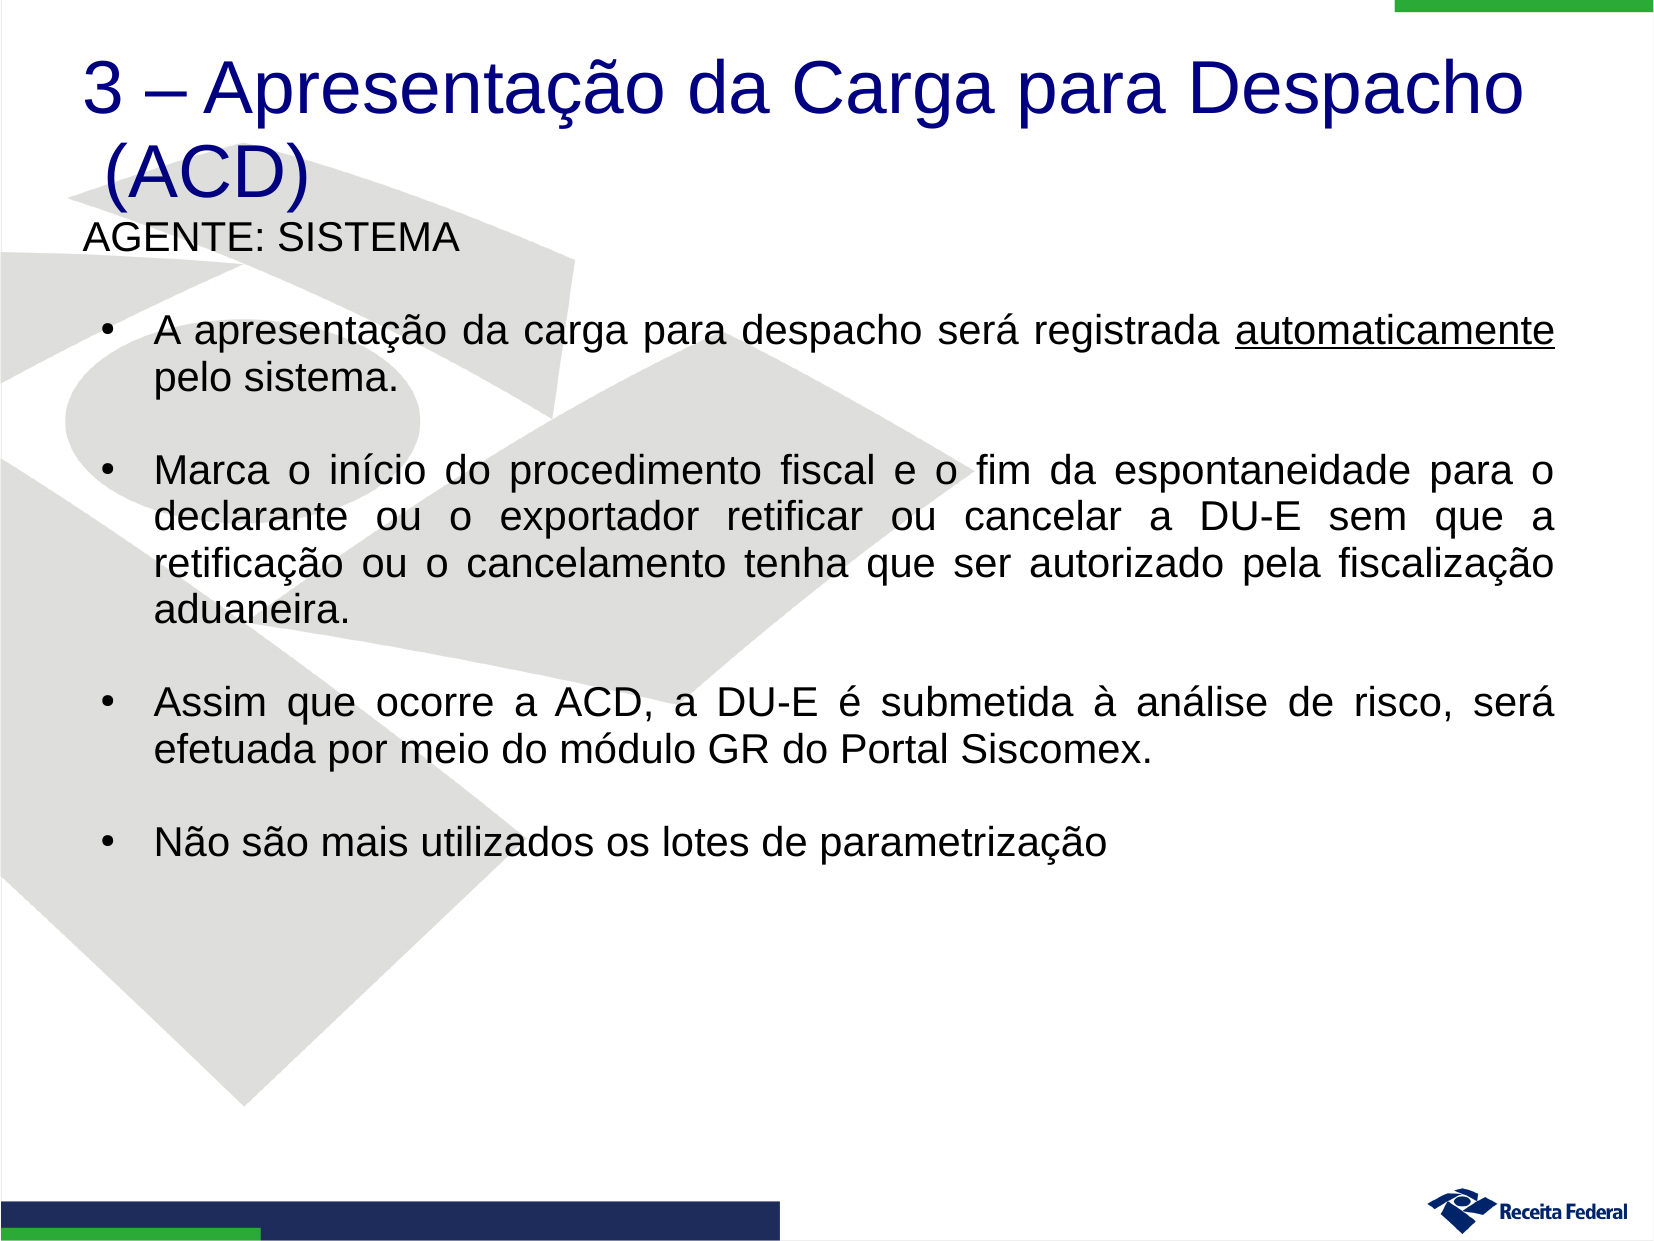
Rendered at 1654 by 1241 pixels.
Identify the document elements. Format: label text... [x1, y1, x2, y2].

title [82, 212, 1571, 1140]
list A apresentação da carga para despacho será registrada automaticamente pelo sistema. Marca o início do procedimento fiscal e o fim da espontaneidade para o declarante ou o exportador retificar ou cancelar a DU-E sem que a retificação ou o cancelamento tenha que ser autorizado pela fiscalização aduaneira. Assim que ocorre a ACD, a DU-E é submetida à análise de risco, será efetuada por meio do módulo GR do Portal Siscomex. Não são mais utilizados os lotes de parametrização [82, 307, 1556, 1167]
title 3 – Apresentação da Carga para Despacho (ACD) AGENTE: SISTEMA [82, 45, 1571, 212]
picture [0, 0, 1654, 1241]
